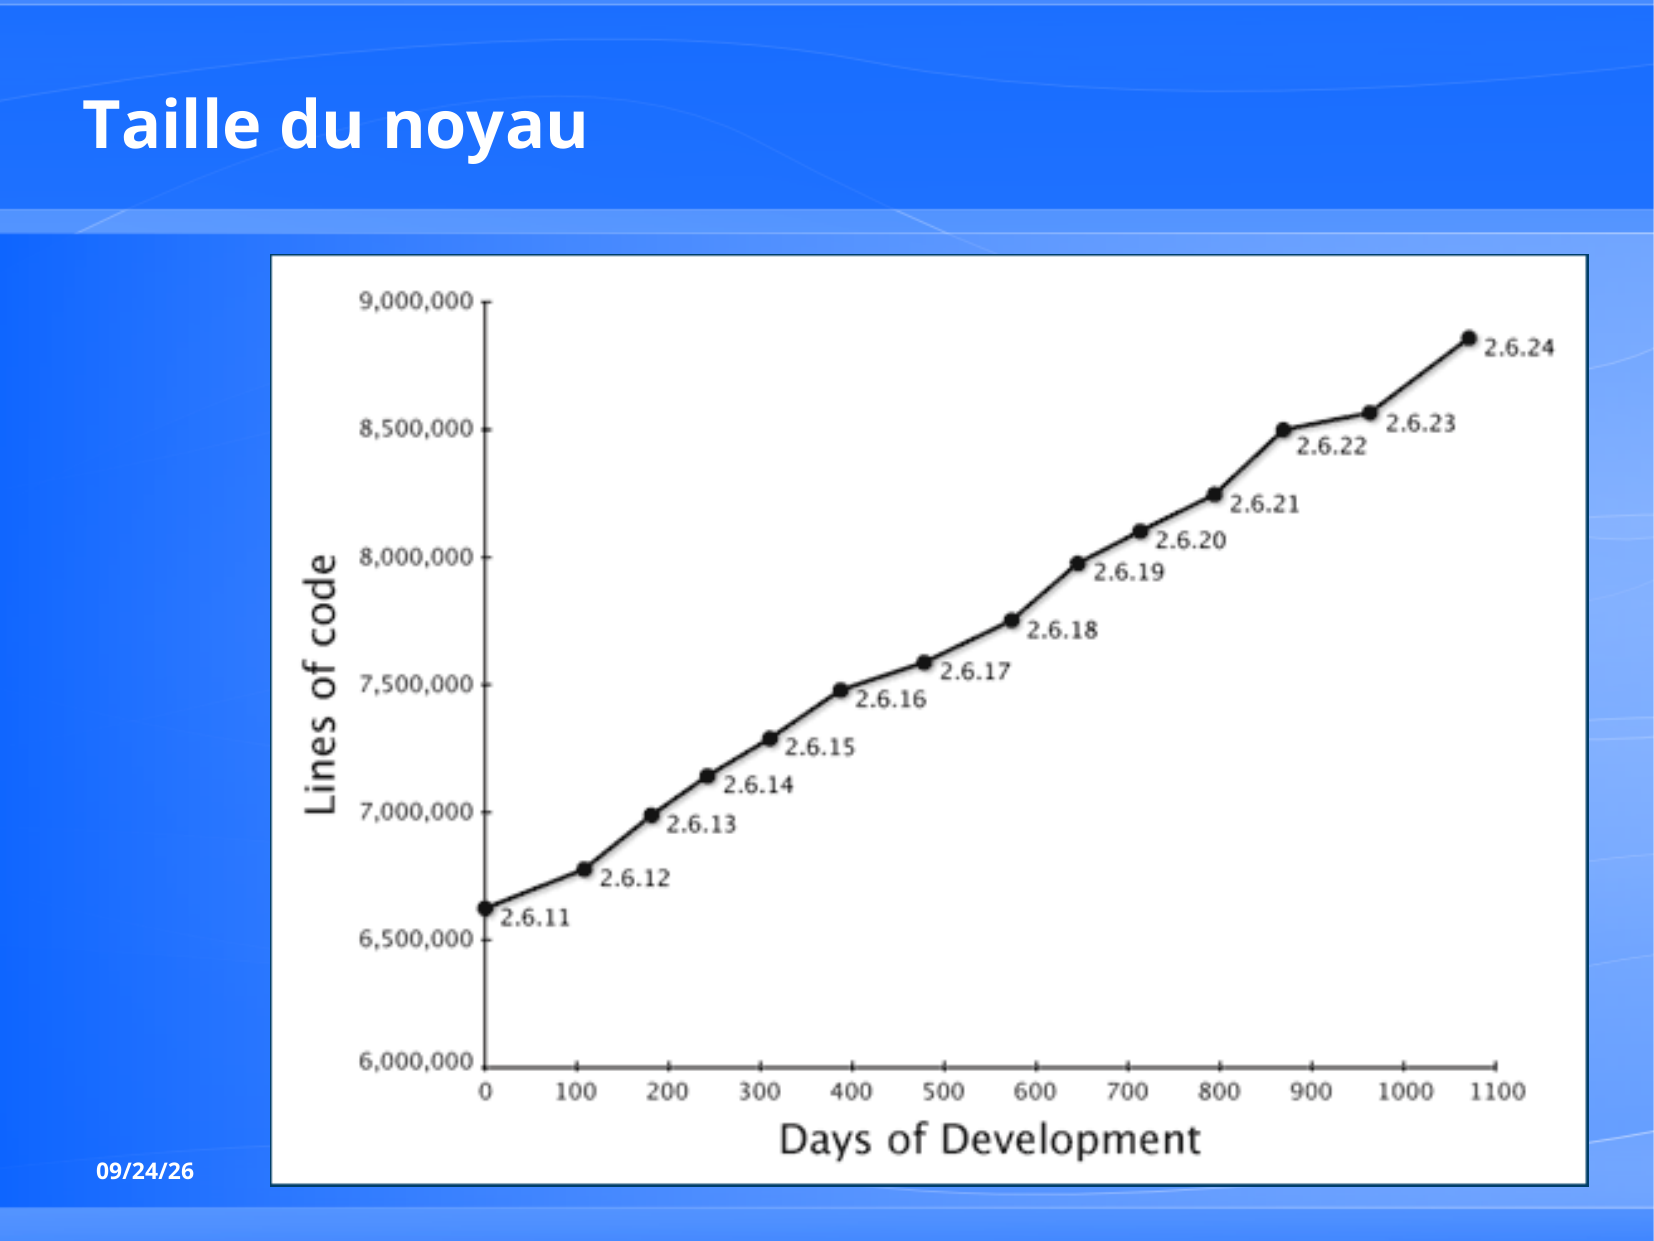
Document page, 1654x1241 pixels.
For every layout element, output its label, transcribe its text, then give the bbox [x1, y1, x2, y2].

picture [0, 0, 1654, 1241]
title Taille du noyau [23, 15, 1625, 229]
